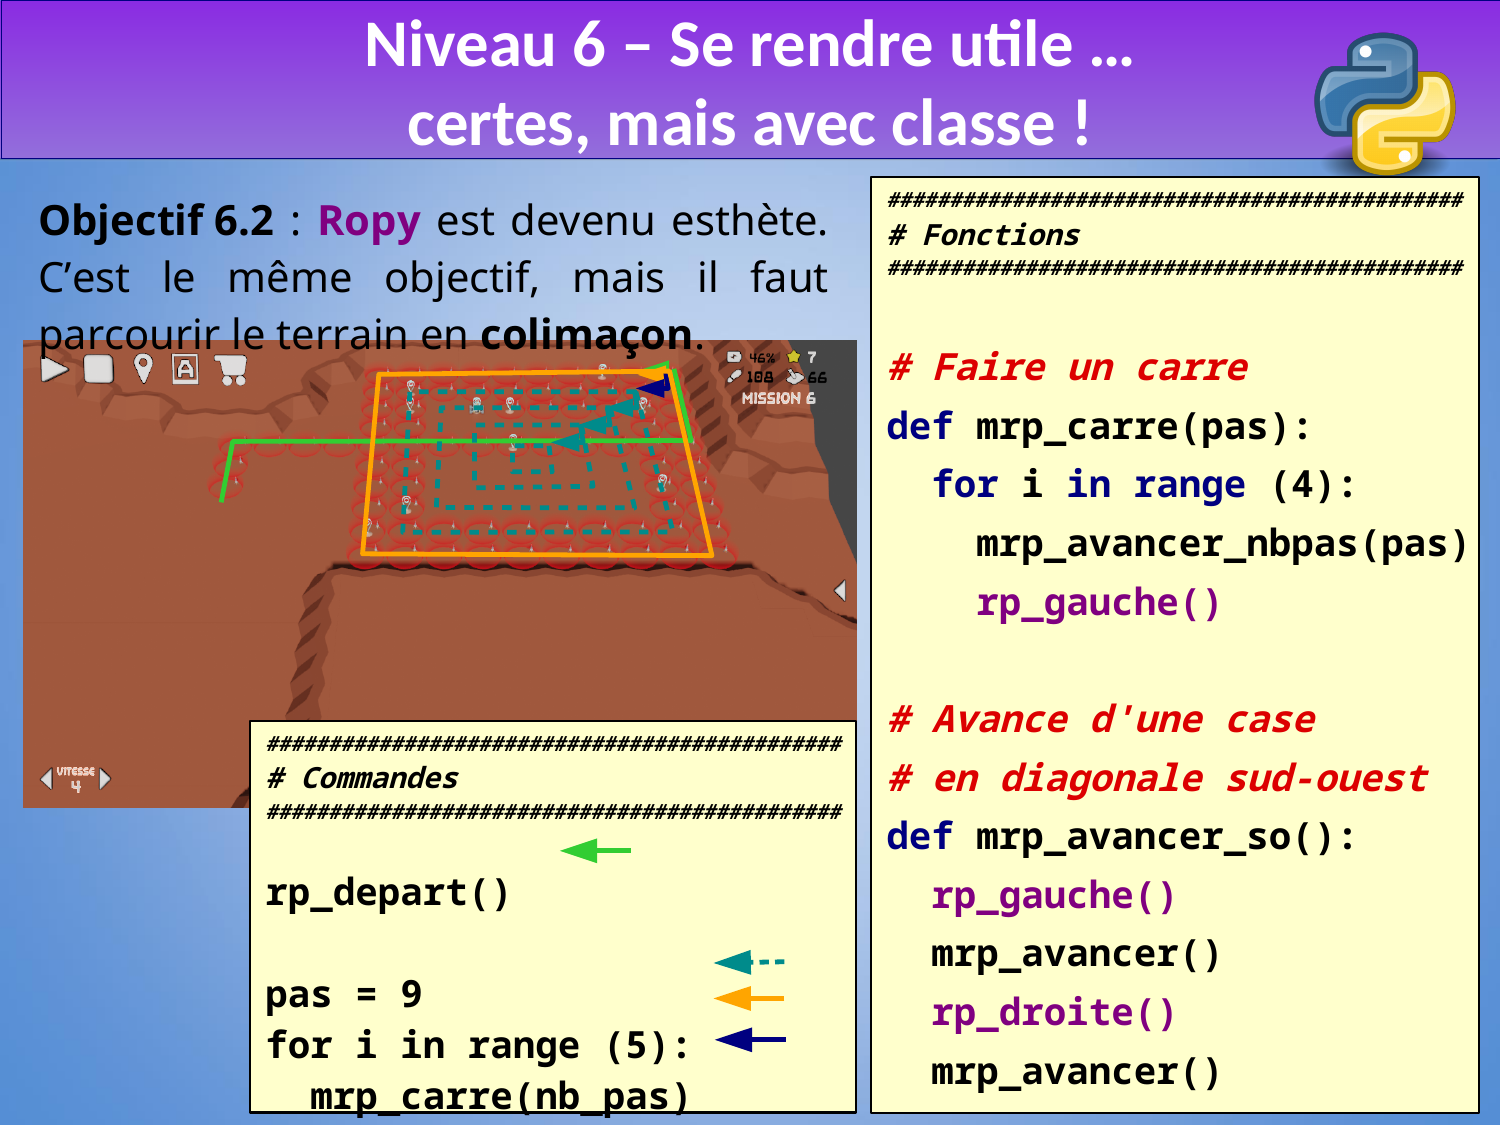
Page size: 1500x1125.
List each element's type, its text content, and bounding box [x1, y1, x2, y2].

text_box ############################################## # Commandes ############################################## rp_depart() pas = 9 for i in range (5): mrp_carre(nb_pas) mrp_avancer_so() nb_pas=nb_pas-2 [249, 720, 856, 1113]
picture [0, 29, 1500, 1125]
text_box Objectif 6.2 : Ropy est devenu esthète. C’est le même objectif, mais il faut parcourir le terrain en colimaçon. [23, 183, 845, 324]
text_box ############################################## # Fonctions ############################################## # Faire un carre def mrp_carre(pas): for i in range (4): mrp_avancer_nbpas(pas) rp_gauche() # Avance d'une case # en diagonale sud-ouest def mrp_avancer_so(): rp_gauche() mrp_avancer() rp_droite() mrp_avancer() [870, 177, 1480, 1114]
text_box Niveau 6 – Se rendre utile … certes, mais avec classe ! [0, 0, 1500, 159]
